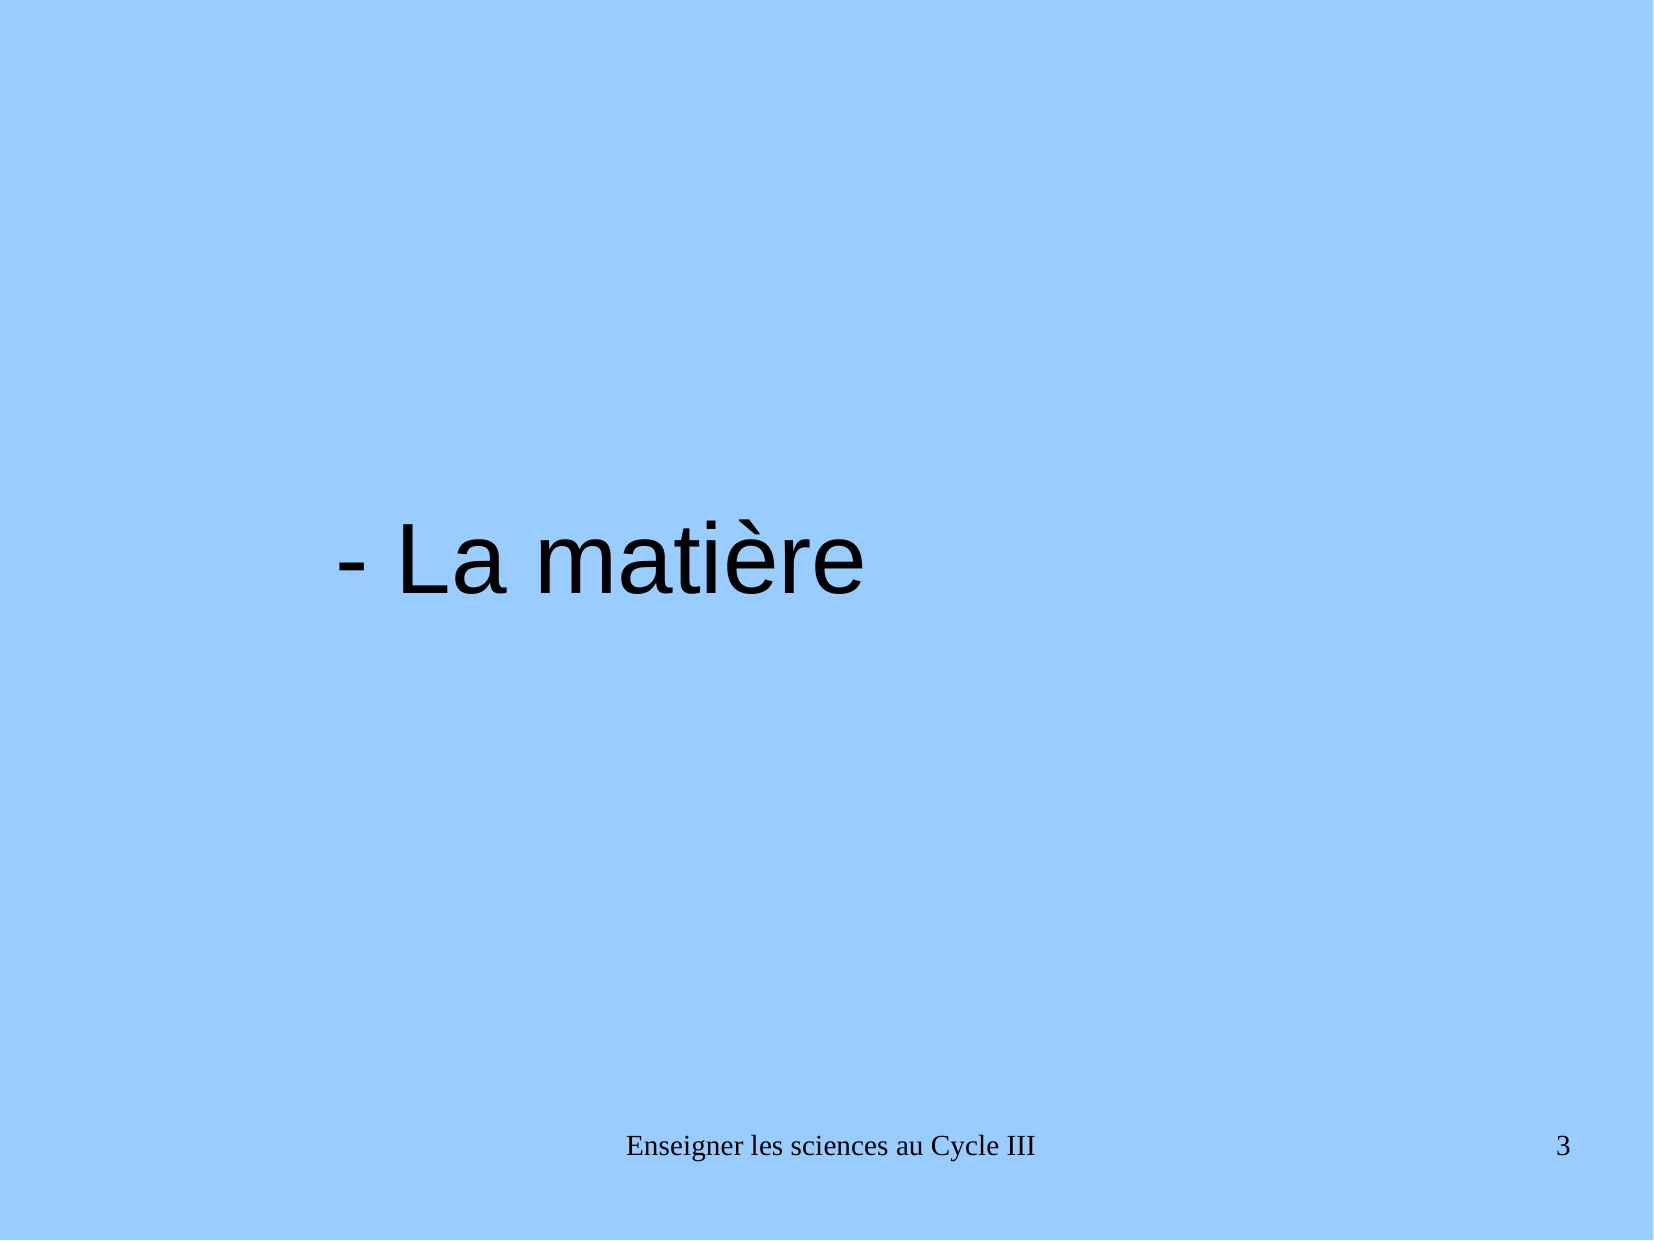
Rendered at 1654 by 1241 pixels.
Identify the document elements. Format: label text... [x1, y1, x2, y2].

text_box - La matière [320, 272, 883, 624]
